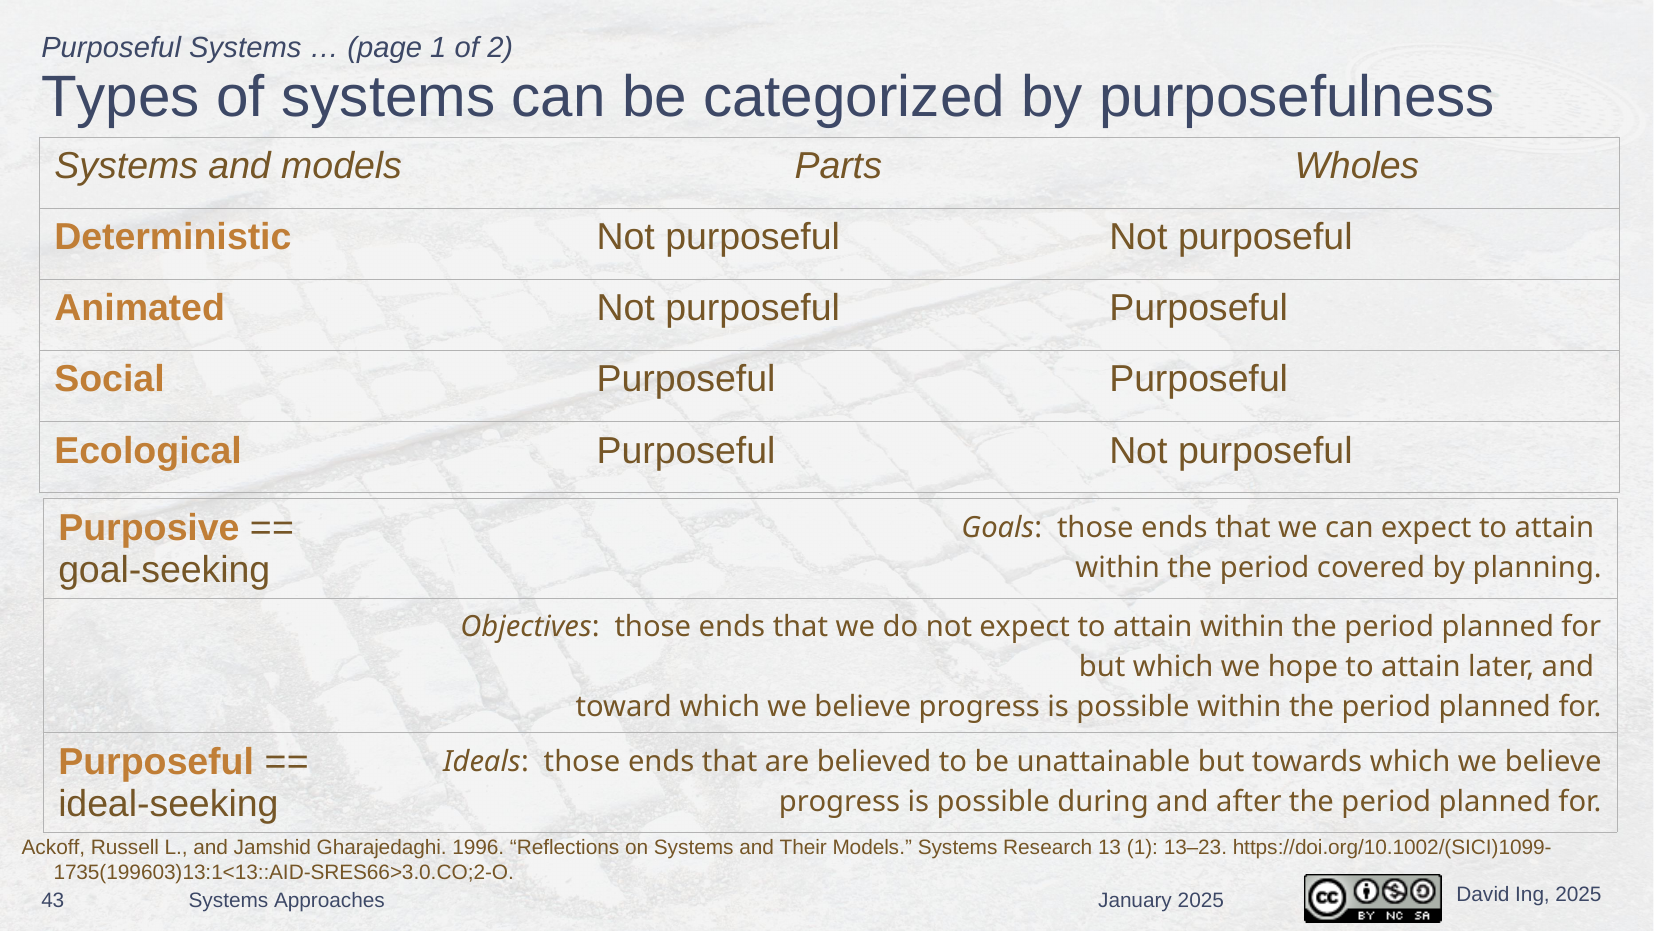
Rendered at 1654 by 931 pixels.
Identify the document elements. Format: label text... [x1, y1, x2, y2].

picture [0, 0, 1654, 931]
table_header Purposive == goal-seeking [44, 499, 367, 598]
table_header Wholes [1095, 138, 1619, 208]
table_cell Deterministic [40, 209, 582, 279]
table_header Systems and models [40, 138, 582, 208]
table_cell Not purposeful [1095, 209, 1619, 279]
table_cell Ideals: those ends that are believed to be unattainable but towards which we believe progress is possible during and after the period planned for. [421, 733, 1617, 826]
table_cell Not purposeful [582, 209, 1095, 279]
text_box Ackoff, Russell L., and Jamshid Gharajedaghi. 1996. “Reflections on Systems and Their Models.” Systems Research 13 (1): 13–23. https://doi.org/10.1002/(SICI)1099-1735(199603)13:1<13::AID-SRES66>3.0.CO;2-O. [6, 826, 1639, 890]
table_cell Not purposeful [1095, 422, 1619, 492]
table_cell Ecological [40, 422, 582, 492]
table_header [367, 499, 421, 598]
table_header Goals: those ends that we can expect to attain within the period covered by planning. [421, 499, 1617, 598]
table_cell Objectives: those ends that we do not expect to attain within the period planned for but which we hope to attain later, and toward which we believe progress is possible within the period planned for. [421, 599, 1617, 732]
table_cell Purposeful [1095, 351, 1619, 421]
table_cell Purposeful [582, 422, 1095, 492]
table_cell [44, 599, 367, 732]
table_cell Purposeful == ideal-seeking [44, 733, 367, 826]
table_header Parts [582, 138, 1095, 208]
table_cell [367, 599, 421, 732]
table_cell Not purposeful [582, 280, 1095, 350]
table_cell Purposeful [582, 351, 1095, 421]
table_cell Social [40, 351, 582, 421]
table_cell Purposeful [1095, 280, 1619, 350]
table_cell [367, 733, 421, 826]
table_cell Animated [40, 280, 582, 350]
title Purposeful Systems … (page 1 of 2) Types of systems can be categorized by purposefulness [41, 30, 1613, 129]
